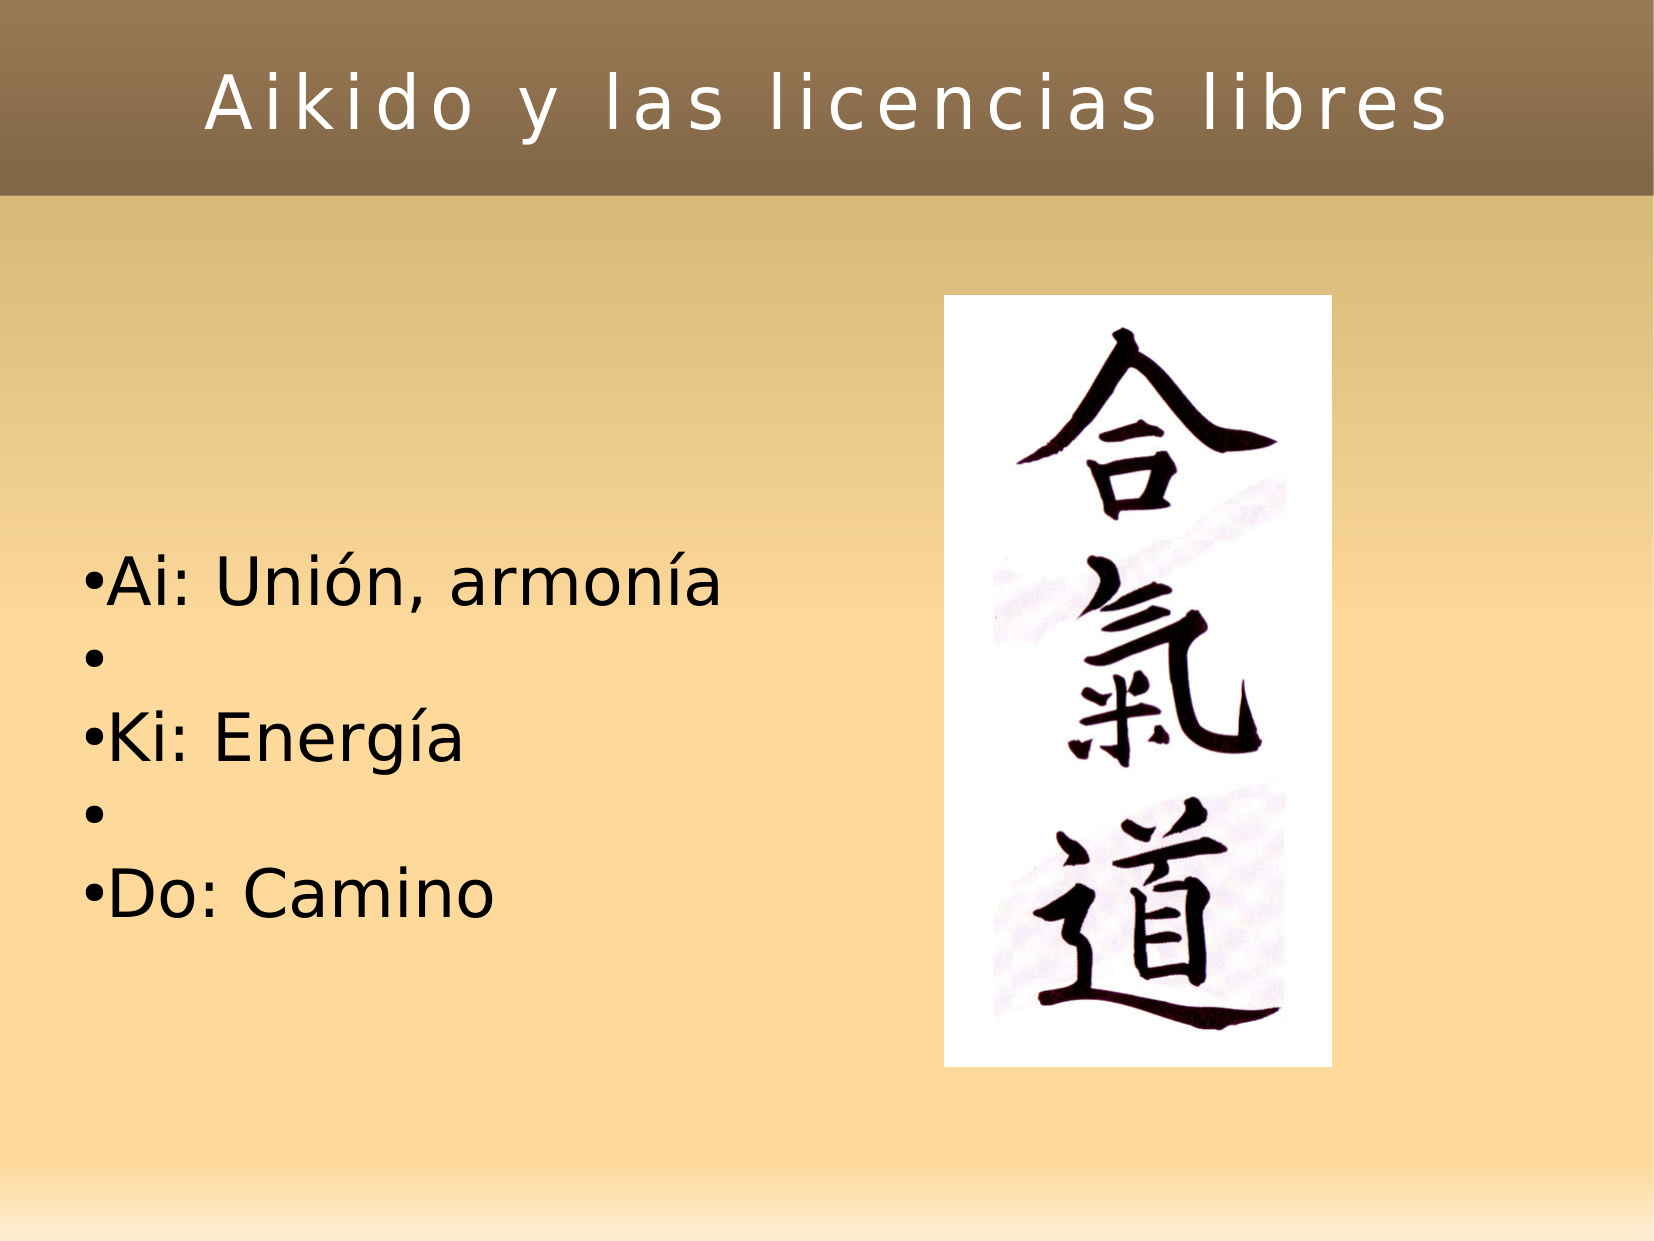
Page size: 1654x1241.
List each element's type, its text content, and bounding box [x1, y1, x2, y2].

subtitle Ai: Unión, armonía Ki: Energía Do: Camino [82, 290, 1571, 1109]
title Aikido y las licencias libres [59, 29, 1595, 178]
picture [0, 0, 1654, 1241]
